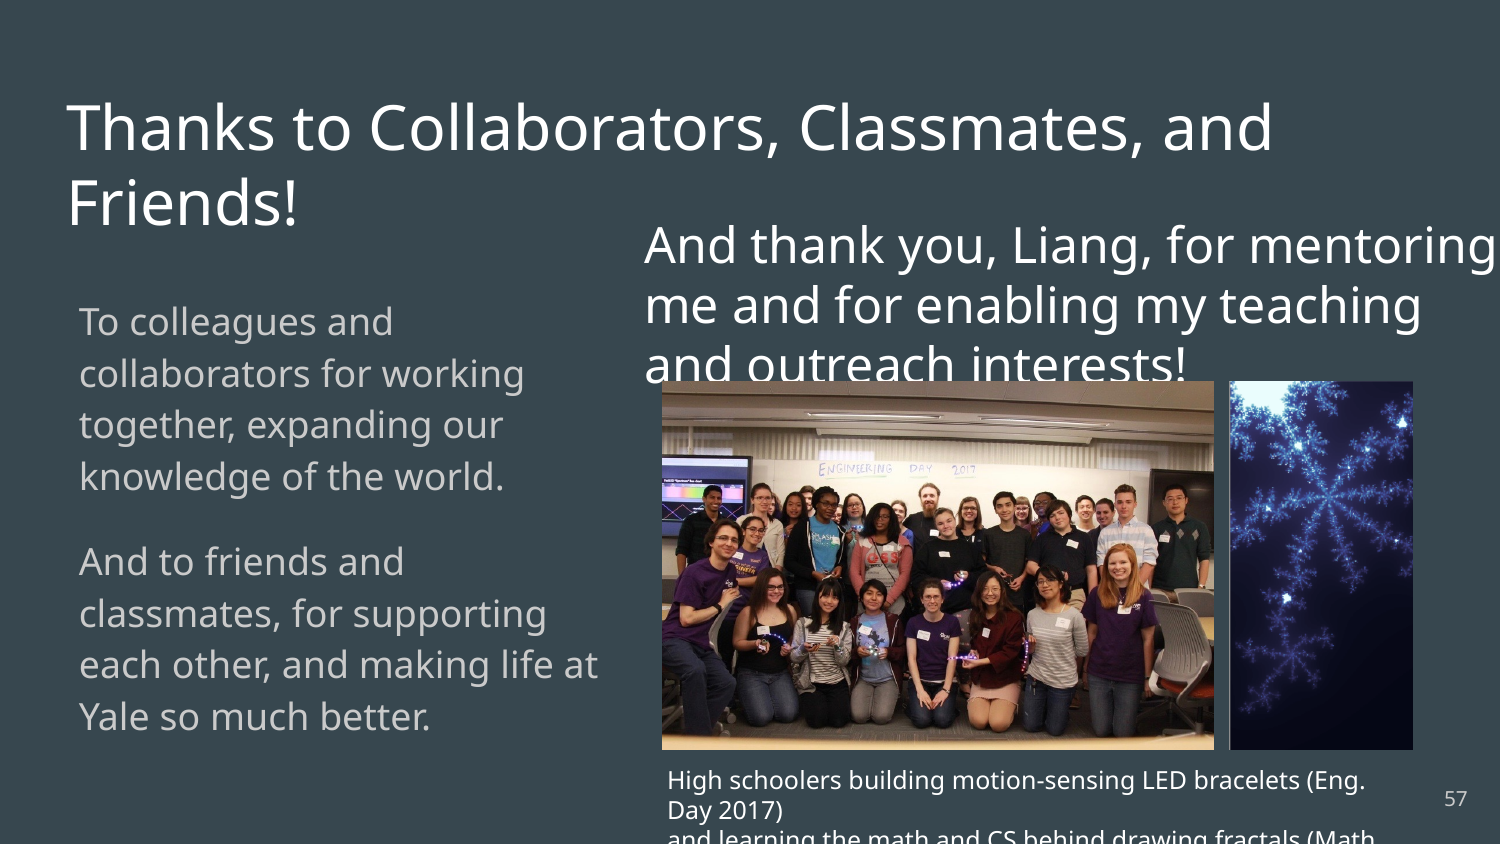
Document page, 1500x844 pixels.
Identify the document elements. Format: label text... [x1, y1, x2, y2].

title Thanks to Collaborators, Classmates, and Friends! [51, 72, 1449, 167]
picture [1229, 381, 1413, 750]
text_box High schoolers building motion-sensing LED bracelets (Eng. Day 2017) and learning the math and CS behind drawing fractals (Math Art 2018). [652, 749, 1434, 801]
title And thank you, Liang, for mentoring me and for enabling my teaching and outreach interests! [629, 198, 1500, 292]
picture [662, 381, 1214, 750]
list To colleagues and collaborators for working together, expanding our knowledge of the world. And to friends and classmates, for supporting each other, and making life at Yale so much better. [63, 276, 625, 722]
slide_number <number> [1392, 767, 1483, 833]
